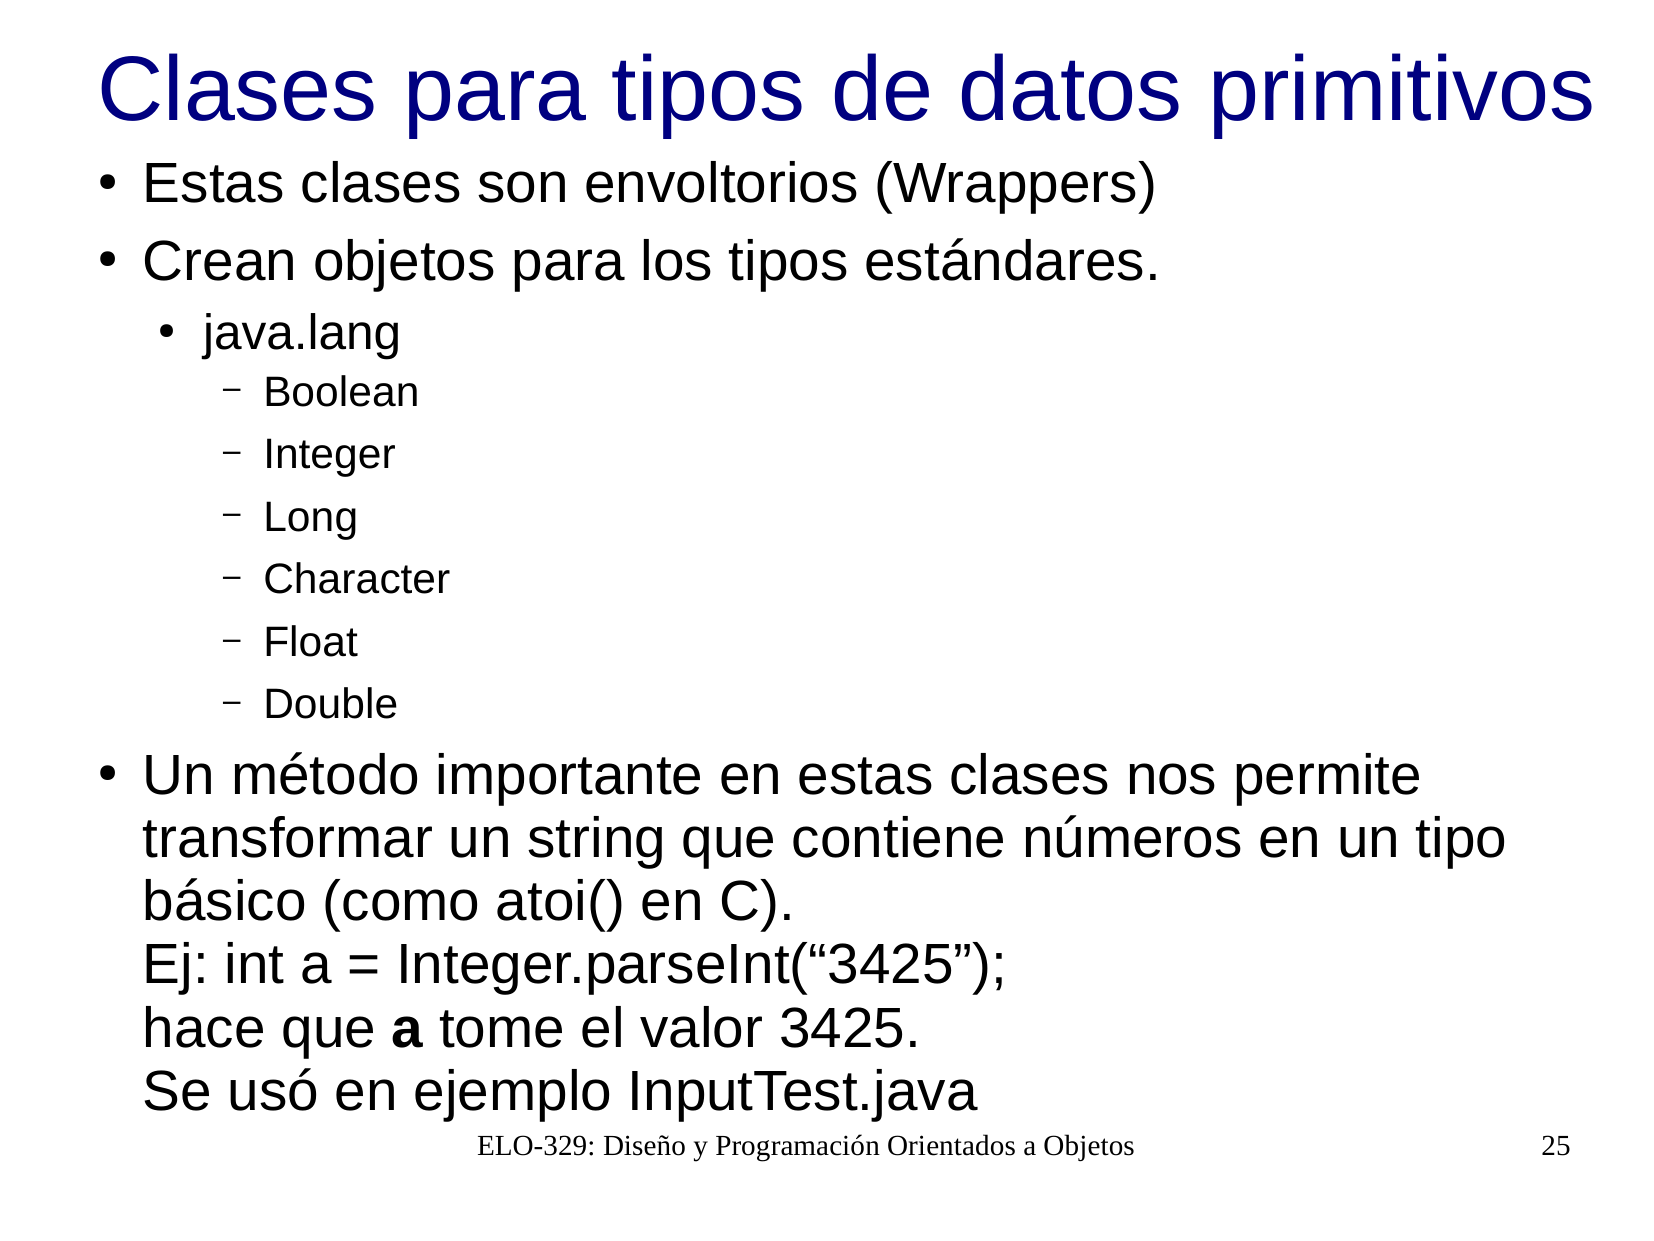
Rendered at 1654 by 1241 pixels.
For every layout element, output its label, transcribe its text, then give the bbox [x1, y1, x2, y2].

list Estas clases son envoltorios (Wrappers)‏ Crean objetos para los tipos estándares. java.lang Boolean Integer Long Character Float Double Un método importante en estas clases nos permite transformar un string que contiene números en un tipo básico (como atoi() en C). Ej: int a = Integer.parseInt(“3425”); hace que a tome el valor 3425. Se usó en ejemplo InputTest.java [82, 150, 1571, 1126]
title Clases para tipos de datos primitivos [82, 26, 1613, 151]
